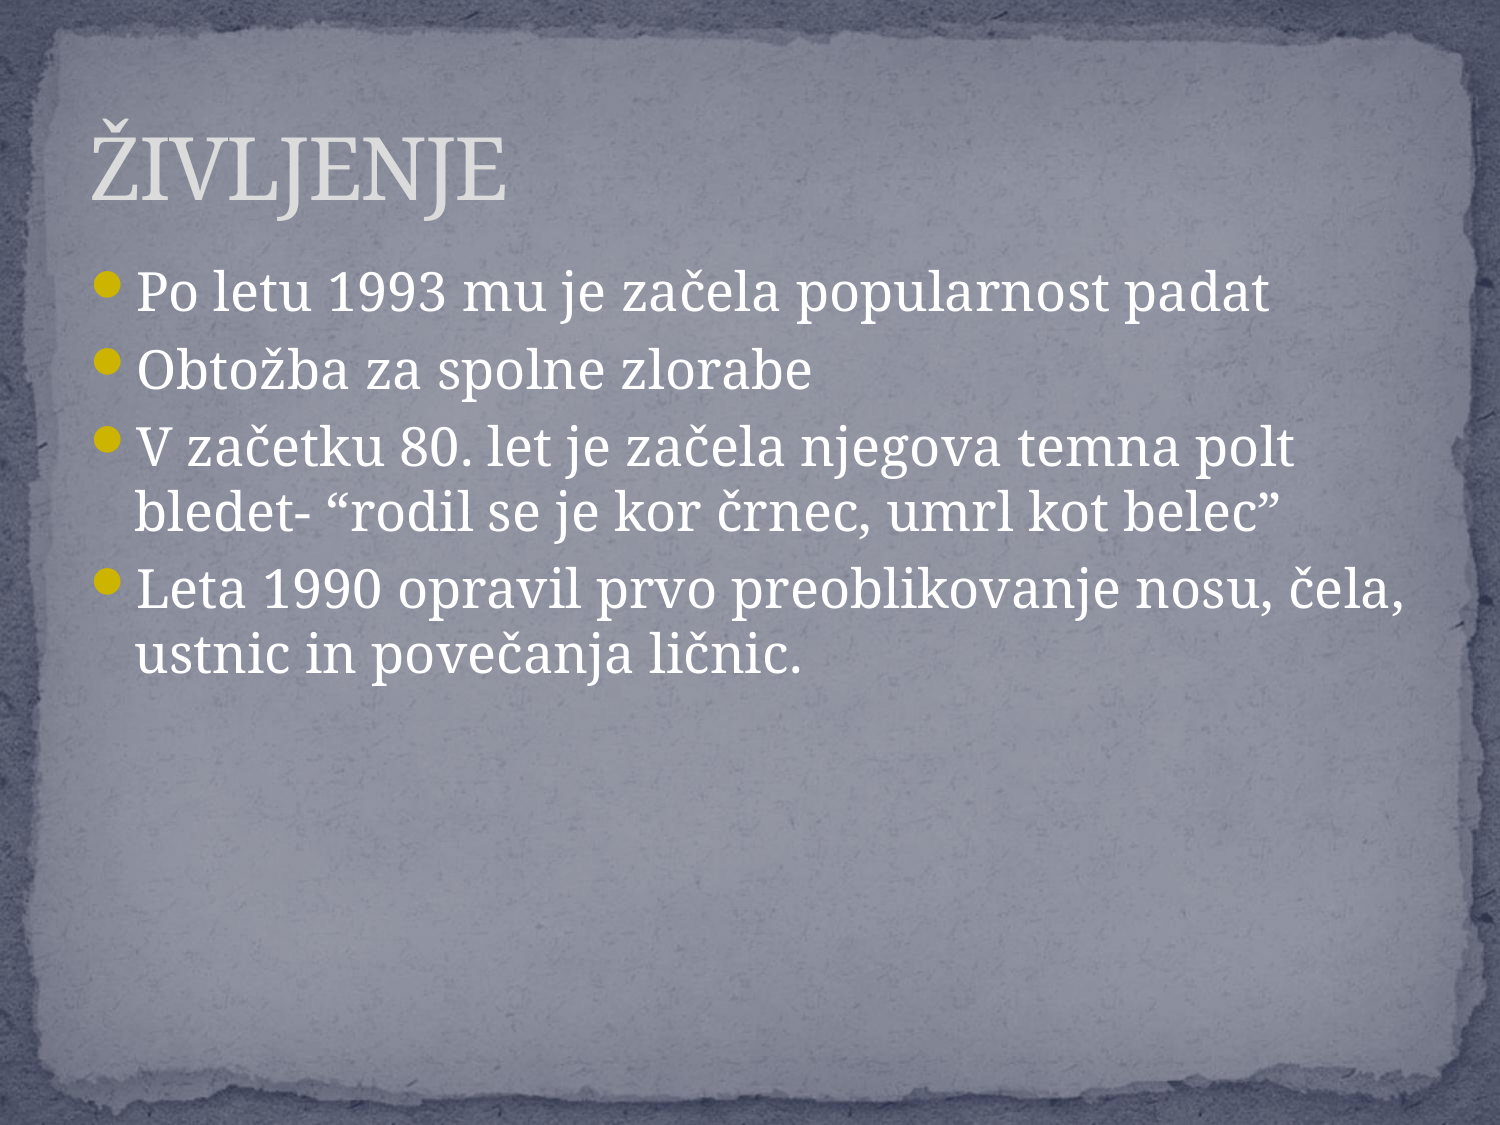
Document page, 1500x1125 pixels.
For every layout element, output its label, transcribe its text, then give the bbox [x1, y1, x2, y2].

picture [0, 0, 1500, 1125]
list Po letu 1993 mu je začela popularnost padat Obtožba za spolne zlorabe V začetku 80. let je začela njegova temna polt bledet- “rodil se je kor črnec, umrl kot belec” Leta 1990 opravil prvo preoblikovanje nosu, čela, ustnic in povečanja ličnic. [75, 249, 1425, 1000]
title ŽIVLJENJE [75, 24, 1425, 225]
